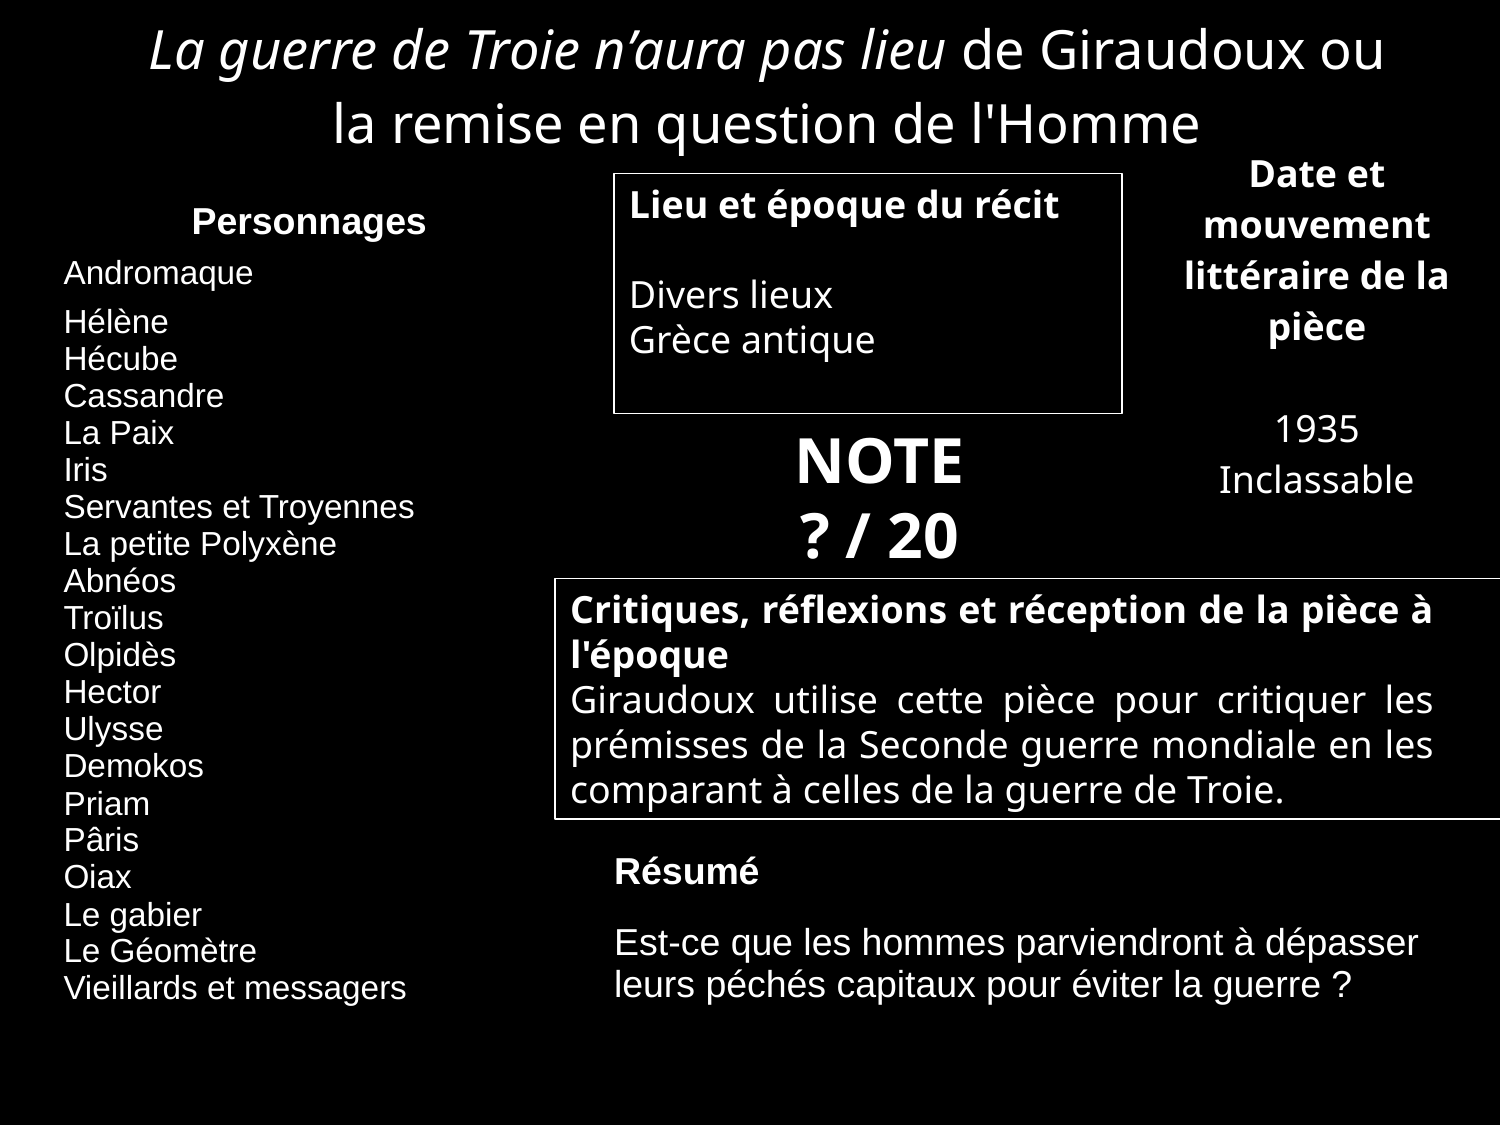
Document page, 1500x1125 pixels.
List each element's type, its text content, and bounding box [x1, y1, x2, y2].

text_box NOTE ? / 20 [626, 414, 1133, 579]
text_box Date et mouvement littéraire de la pièce 1935 Inclassable [1133, 140, 1500, 579]
title La guerre de Troie n’aura pas lieu de Giraudoux ou la remise en question de l'Homme [129, 0, 1405, 206]
text_box Lieu et époque du récit Divers lieux Grèce antique [614, 173, 1122, 413]
text_box Critiques, réflexions et réception de la pièce à l'époque Giraudoux utilise cette pièce pour critiquer les prémisses de la Seconde guerre mondiale en les comparant à celles de la guerre de Troie. [555, 579, 1500, 819]
list Personnages Andromaque Hélène Hécube Cassandre La Paix Iris Servantes et Troyennes La petite Polyxène Abnéos Troïlus Olpidès Hector Ulysse Demokos Priam Pâris Oiax Le gabier Le Géomètre Vieillards et messagers [0, 200, 556, 1098]
list Résumé Est-ce que les hommes parviendront à dépasser leurs péchés capitaux pour éviter la guerre ? [543, 850, 1430, 1008]
